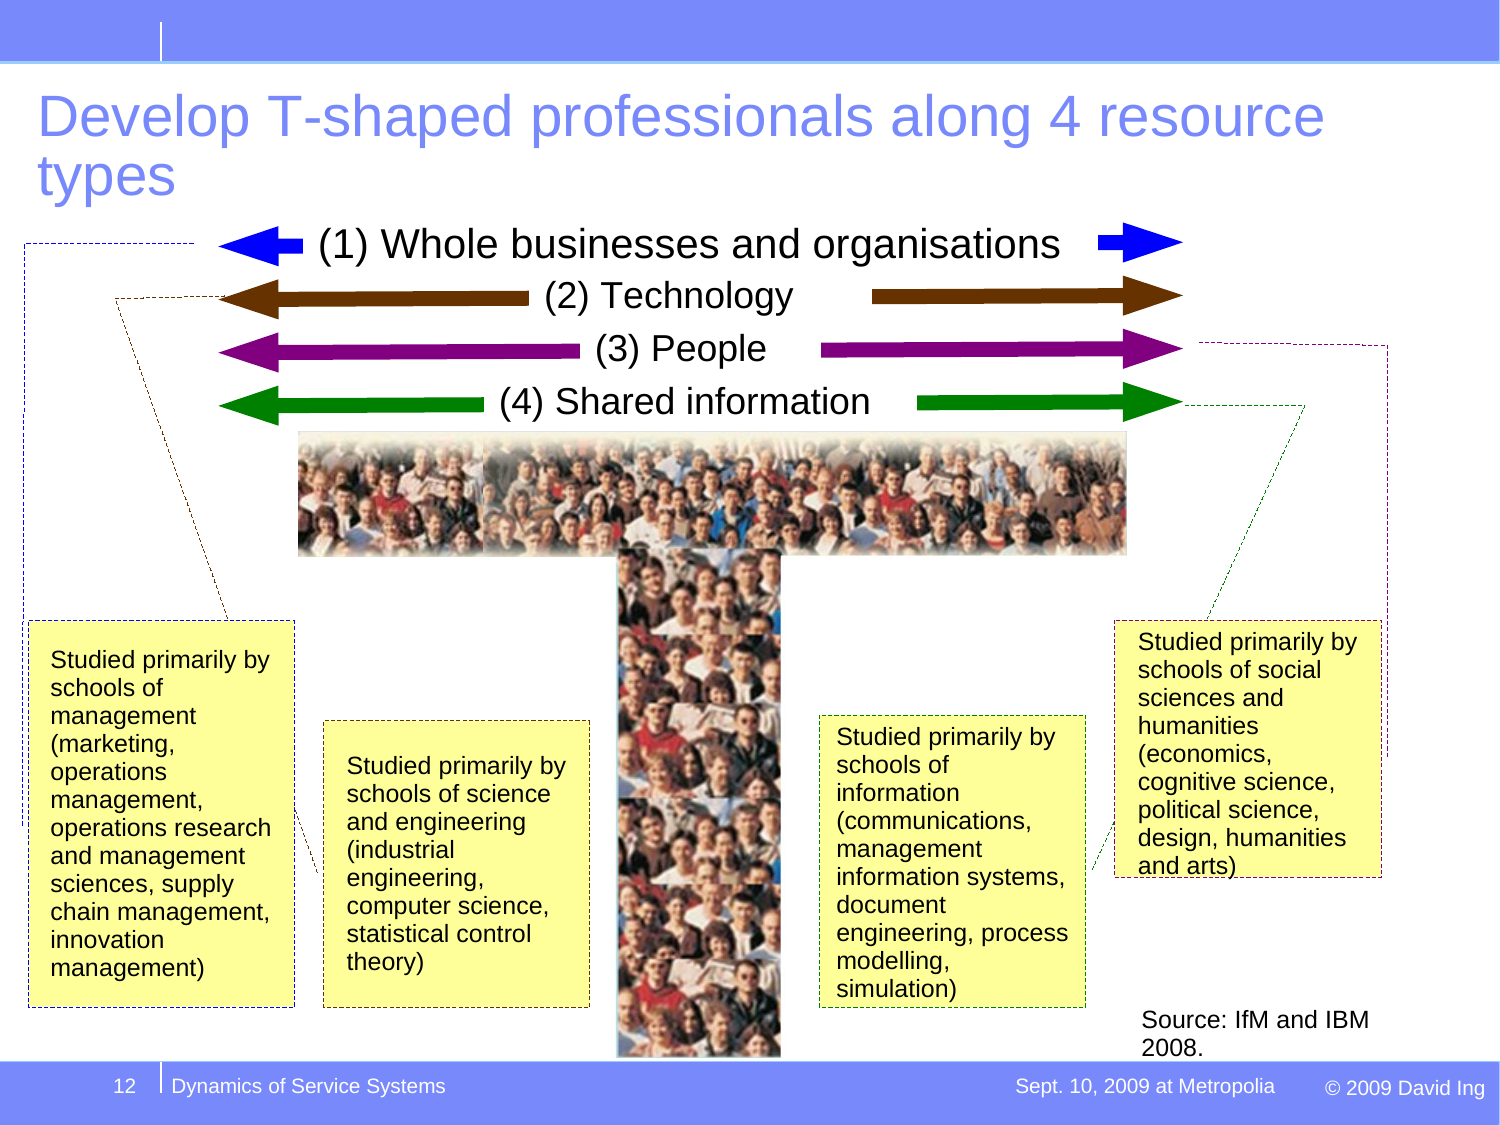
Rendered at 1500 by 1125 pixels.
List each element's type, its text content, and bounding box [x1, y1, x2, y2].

text_box Studied primarily by schools of management (marketing, operations management, operations research and management sciences, supply chain management, innovation management) [28, 620, 294, 1007]
text_box Studied primarily by schools of social sciences and humanities (economics, cognitive science, political science, design, humanities and arts) [1115, 620, 1381, 877]
text_box Studied primarily by schools of science and engineering (industrial engineering, computer science, statistical control theory) [324, 721, 590, 1007]
title Develop T-shaped professionals along 4 resource types [37, 90, 1463, 205]
text_box Source: IfM and IBM 2008. [1126, 998, 1453, 1044]
picture [298, 431, 1127, 1058]
text_box (1) Whole businesses and organisations [303, 214, 1098, 269]
text_box (2) Technology [529, 267, 872, 322]
text_box (4) Shared information [484, 373, 917, 428]
text_box Studied primarily by schools of information (communications, management information systems, document engineering, process modelling, simulation) [820, 715, 1086, 1007]
text_box (3) People [580, 320, 821, 373]
